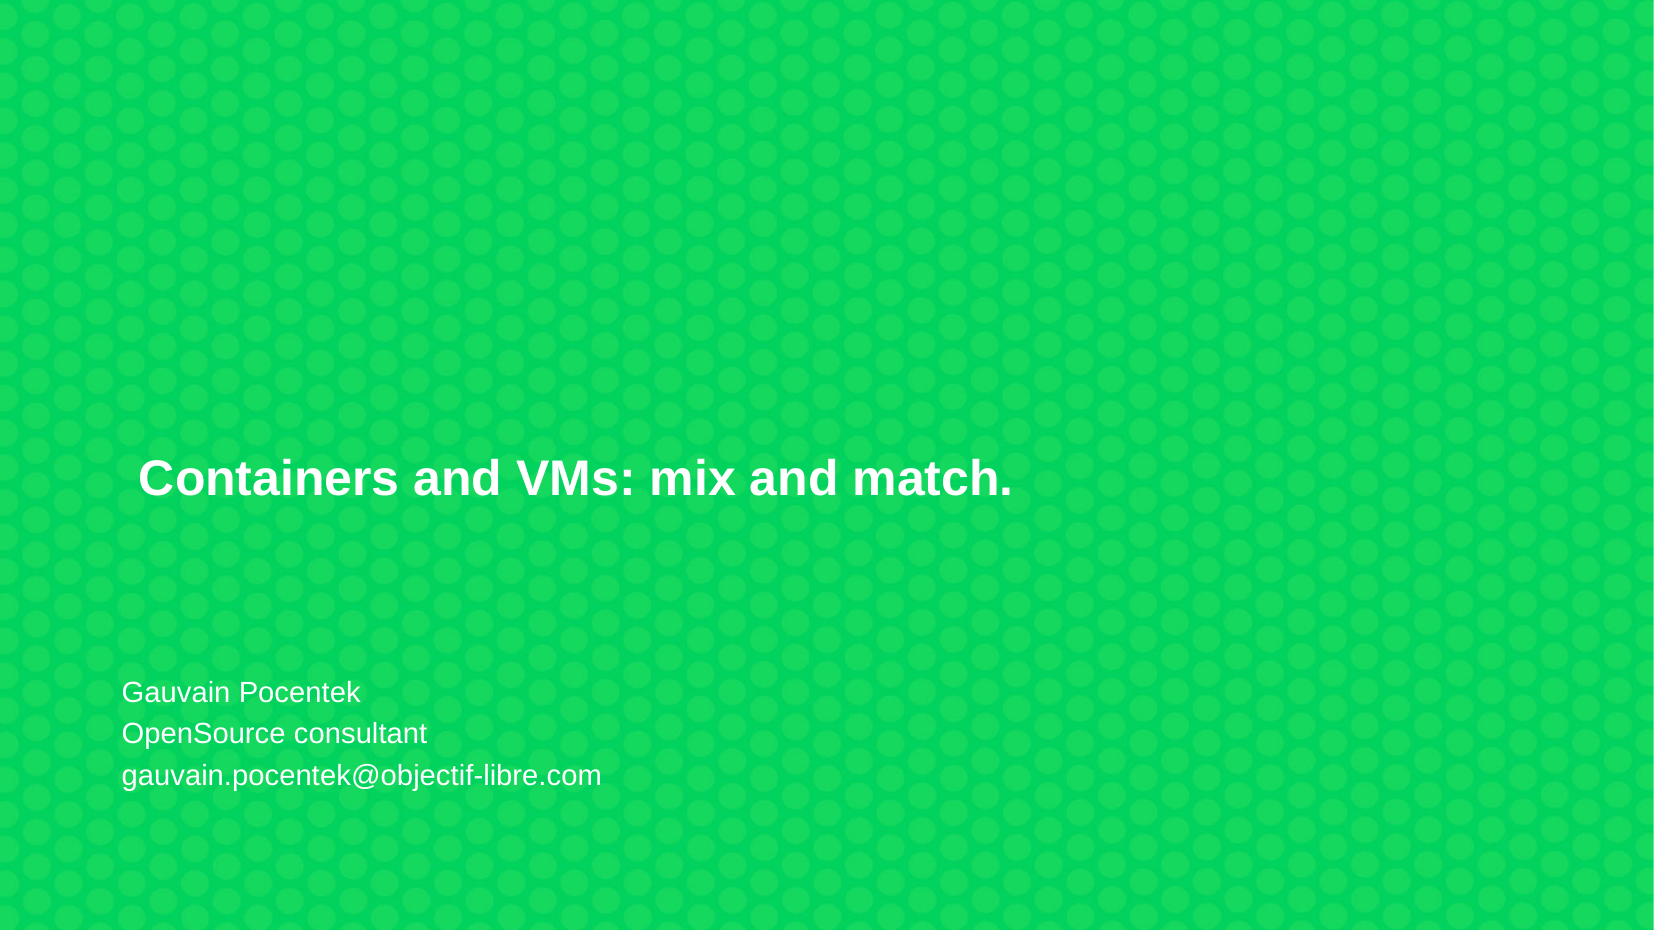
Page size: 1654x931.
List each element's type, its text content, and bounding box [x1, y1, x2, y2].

list Gauvain Pocentek OpenSource consultant gauvain.pocentek@objectif-libre.com [121, 675, 879, 896]
text_box Containers and VMs: mix and match. [124, 330, 1533, 682]
picture [0, 0, 1654, 930]
